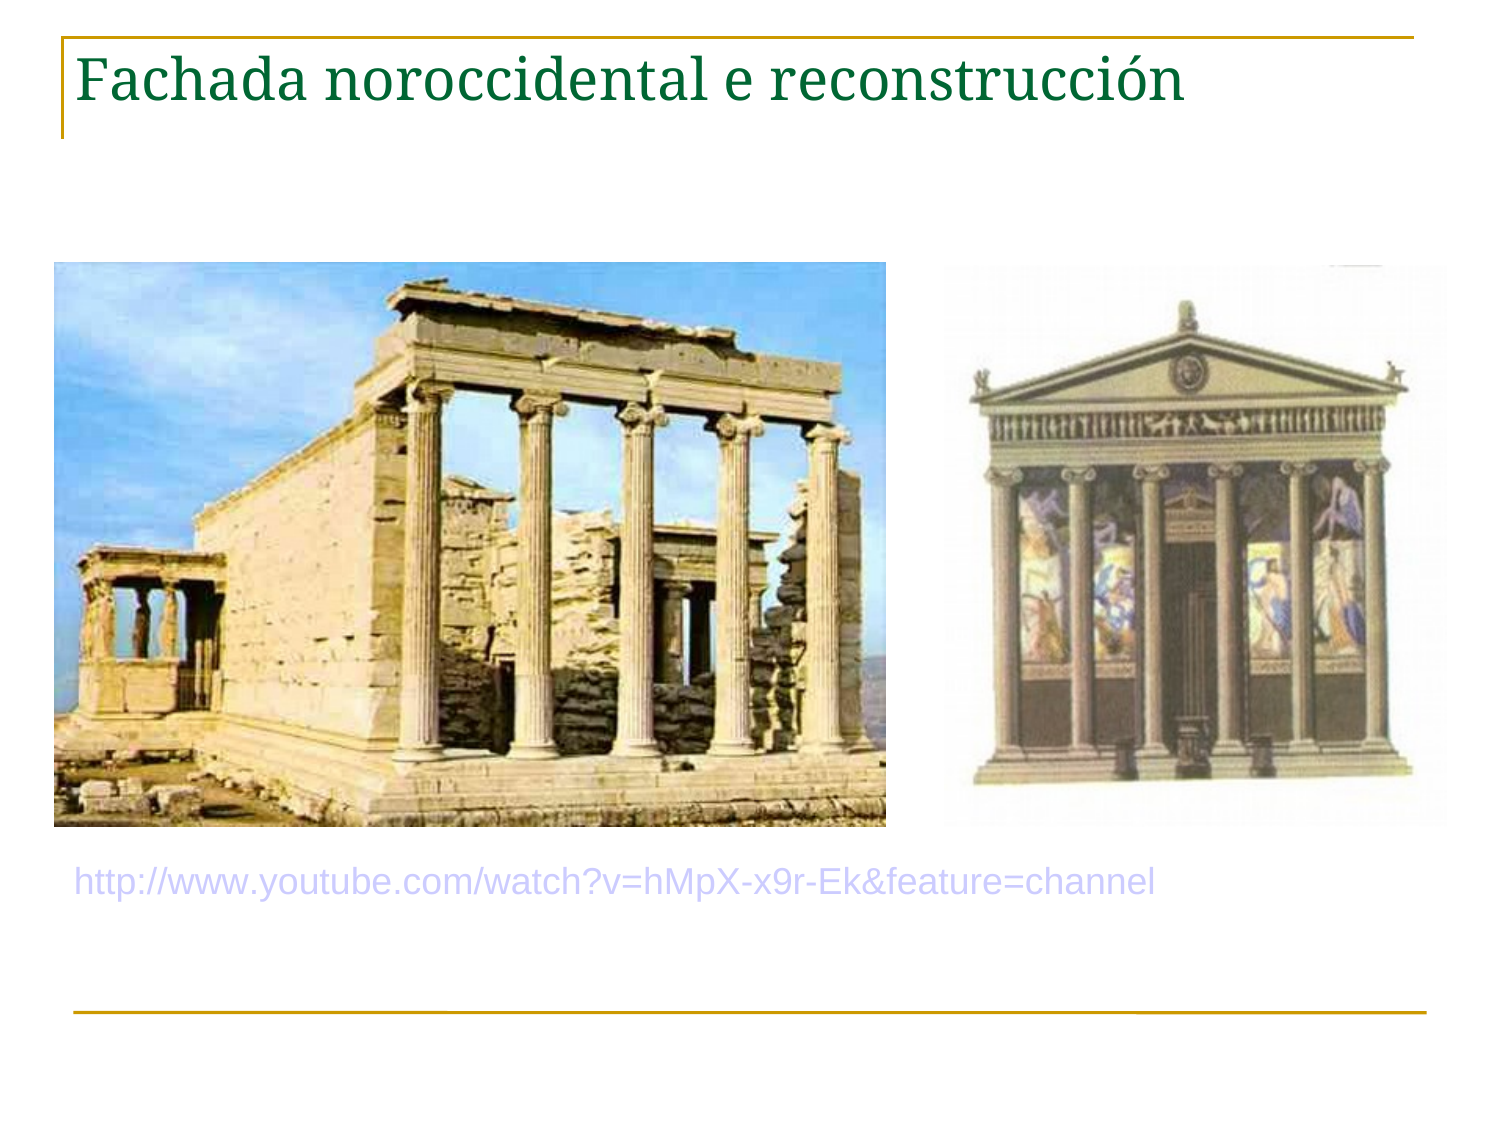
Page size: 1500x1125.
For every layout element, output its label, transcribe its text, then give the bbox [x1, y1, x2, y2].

picture [54, 262, 886, 827]
title Fachada noroccidental e reconstrucción [75, 45, 1425, 119]
picture [944, 265, 1447, 827]
text_box http://www.youtube.com/watch?v=hMpX-x9r-Ek&feature=channel [59, 856, 1417, 911]
